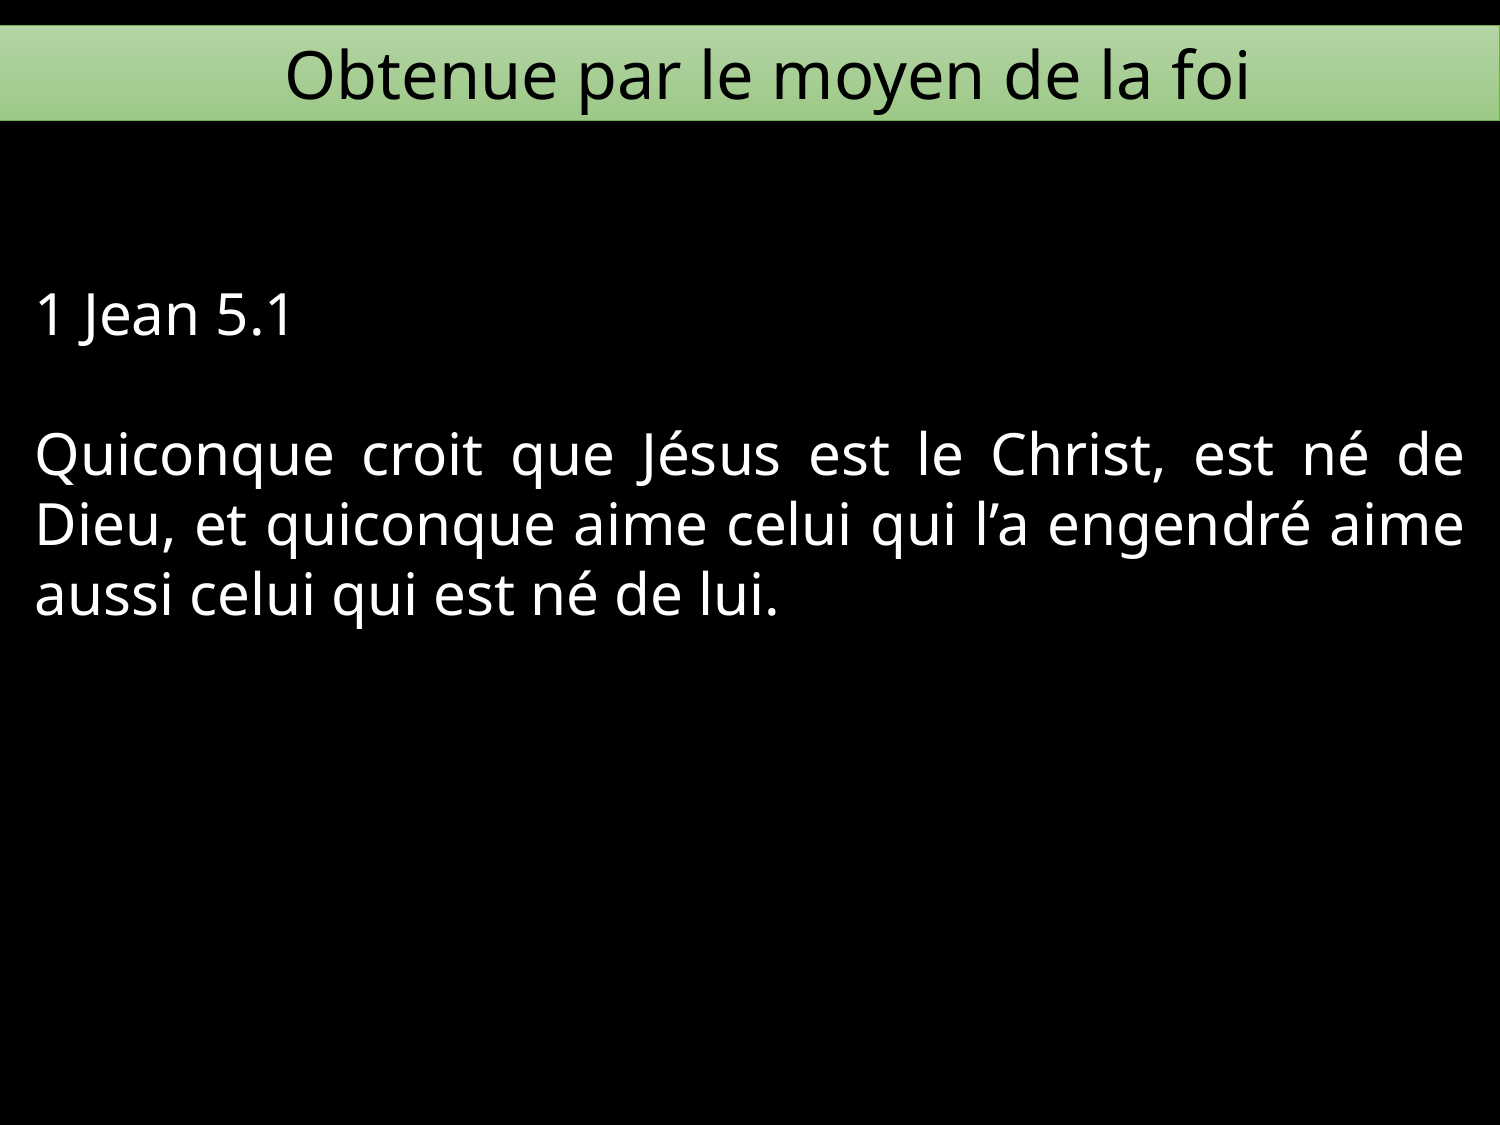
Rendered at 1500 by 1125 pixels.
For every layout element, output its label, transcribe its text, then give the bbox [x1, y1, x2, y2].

text_box 1 Jean 5.1 Quiconque croit que Jésus est le Christ, est né de Dieu, et quiconque aime celui qui l’a engendré aime aussi celui qui est né de lui. [20, 269, 1480, 635]
text_box Obtenue par le moyen de la foi [0, 25, 1500, 121]
